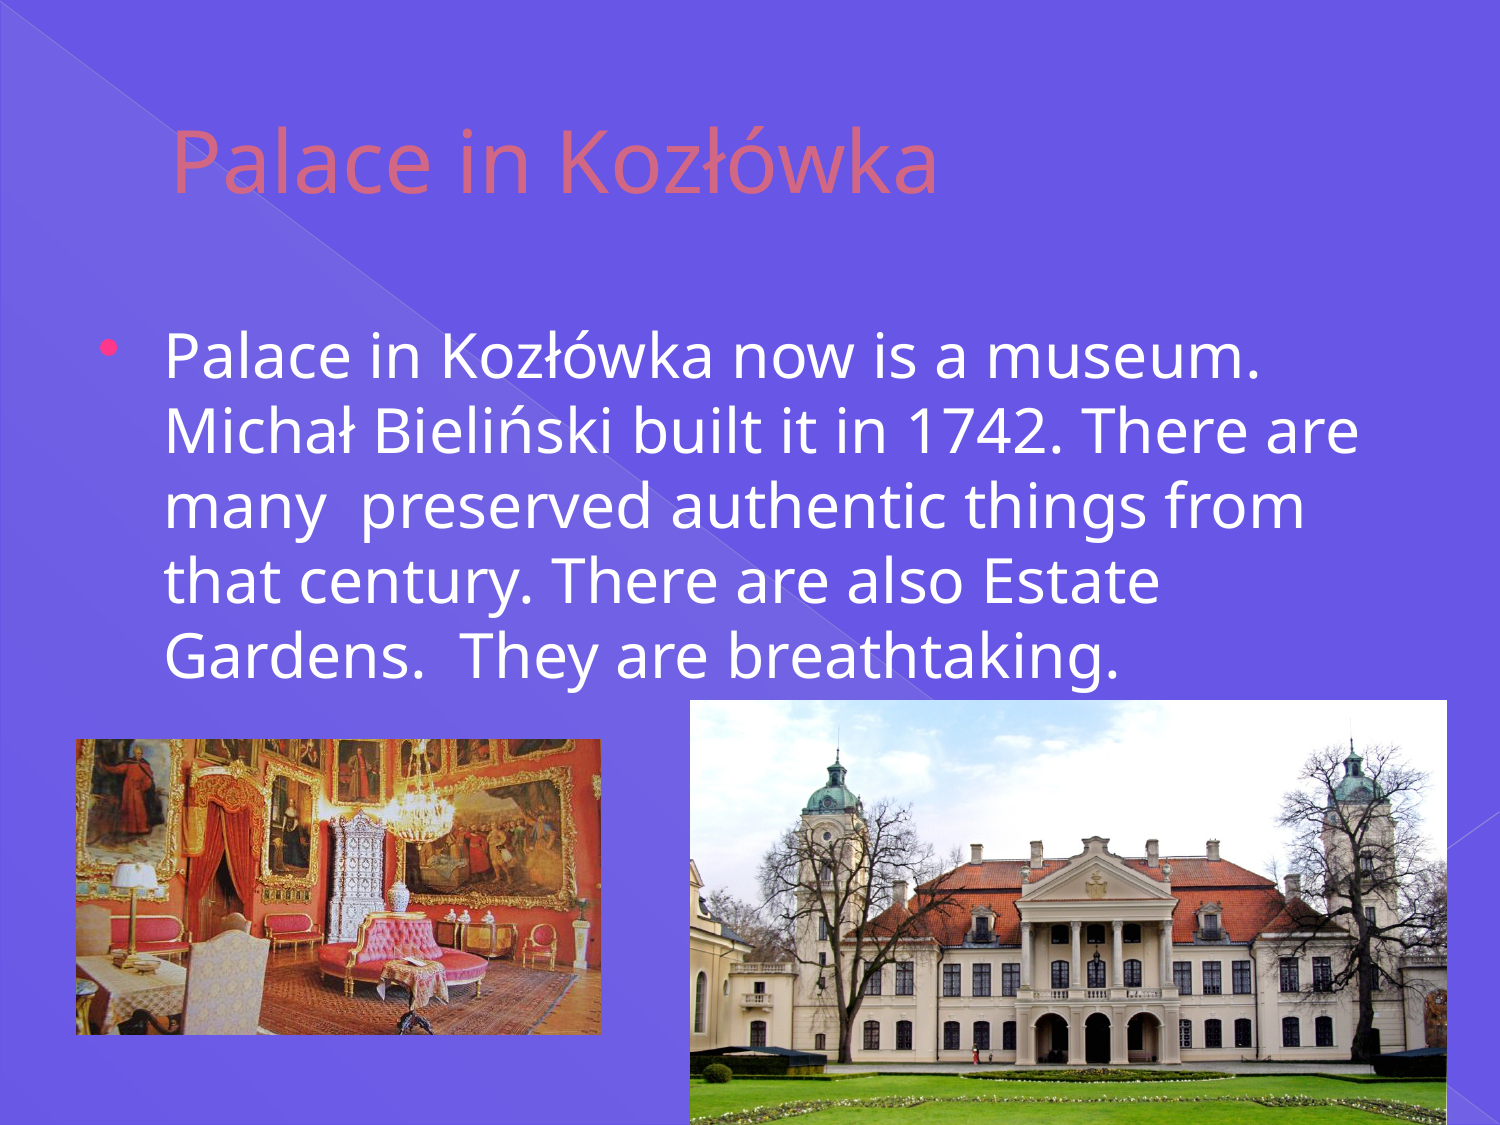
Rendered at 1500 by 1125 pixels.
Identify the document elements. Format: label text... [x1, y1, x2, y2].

picture [76, 739, 601, 1035]
picture [690, 700, 1447, 1125]
title Palace in Kozłówka [75, 43, 1425, 274]
list Palace in Kozłówka now is a museum. Michał Bieliński built it in 1742. There are many preserved authentic things from that century. There are also Estate Gardens. They are breathtaking. [75, 308, 1425, 1059]
